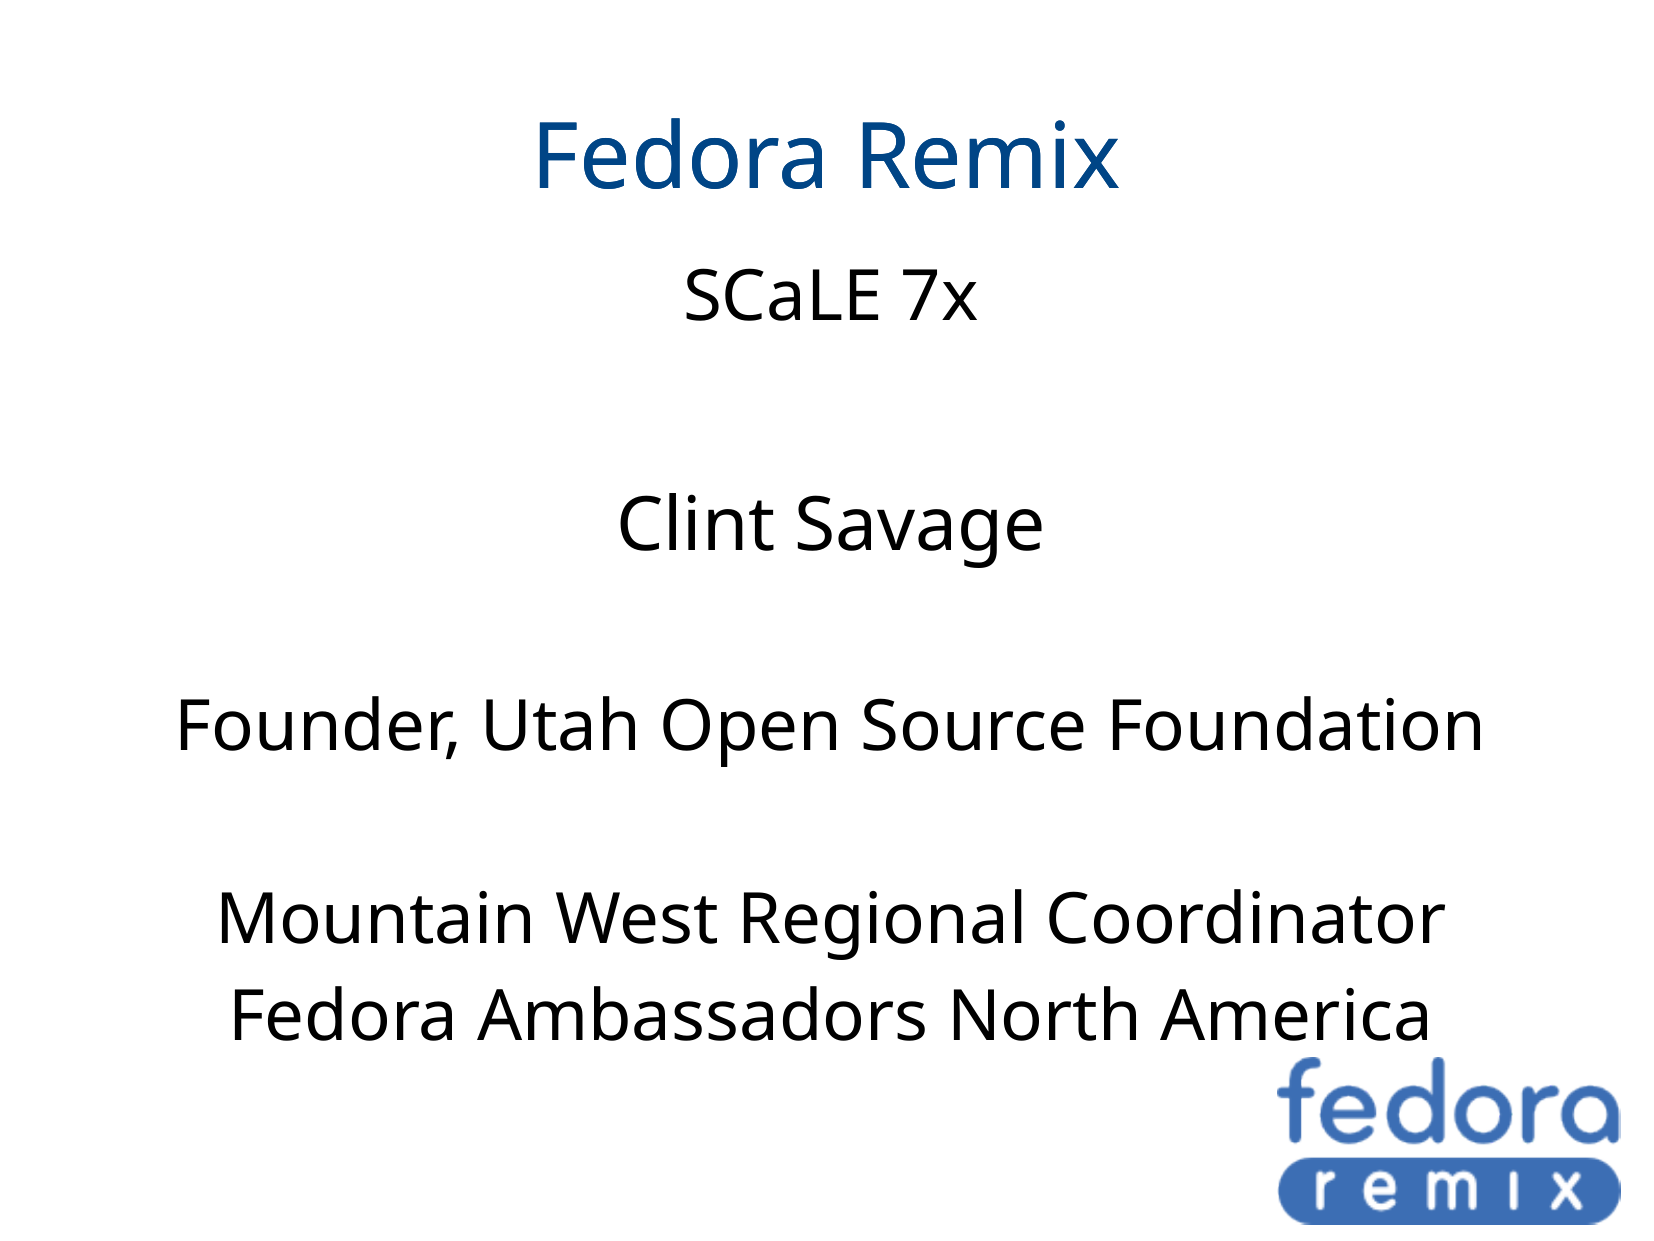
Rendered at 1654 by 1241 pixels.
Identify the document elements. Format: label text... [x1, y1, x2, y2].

title Clint Savage Founder, Utah Open Source Foundation Mountain West Regional Coordinator Fedora Ambassadors North America [87, 525, 1576, 1007]
subtitle SCaLE 7x [87, 225, 1576, 362]
picture [1277, 1057, 1621, 1225]
title Fedora Remix [82, 49, 1571, 257]
